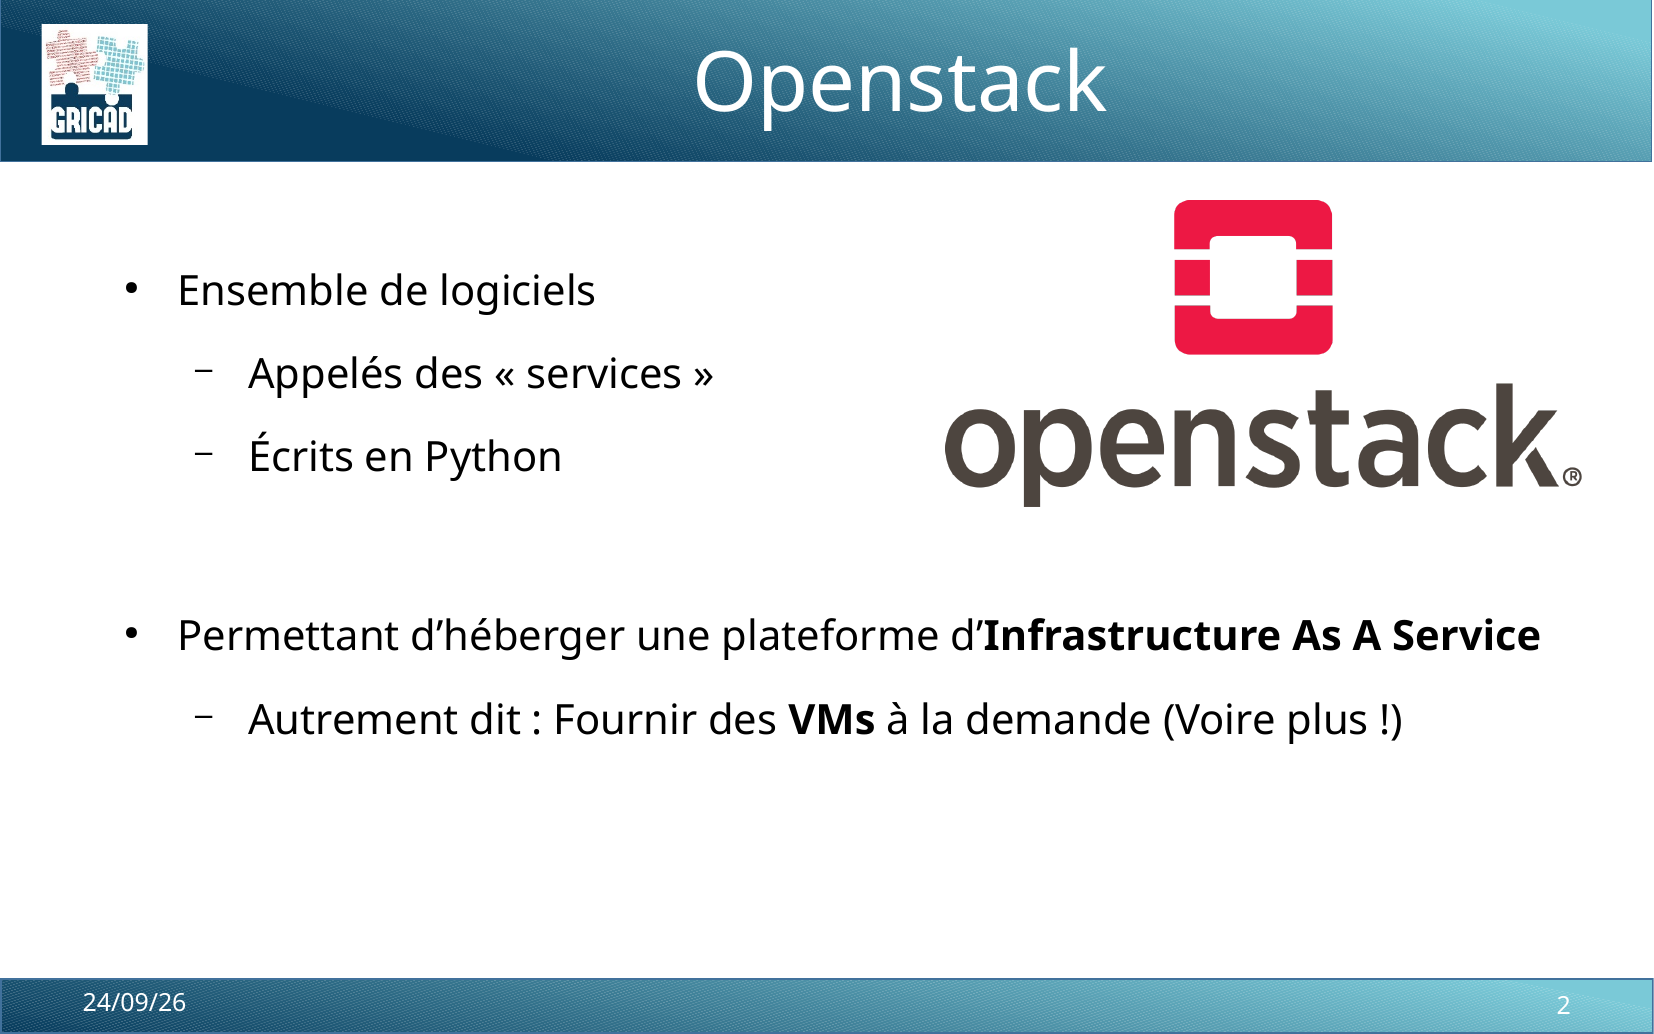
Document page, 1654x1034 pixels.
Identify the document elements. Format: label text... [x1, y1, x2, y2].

picture [945, 200, 1583, 508]
list Ensemble de logiciels Appelés des « services » Écrits en Python Permettant d’héberger une plateforme d’Infrastructure As A Service Autrement dit : Fournir des VMs à la demande (Voire plus !) [106, 260, 1595, 860]
title Openstack [177, 0, 1625, 166]
